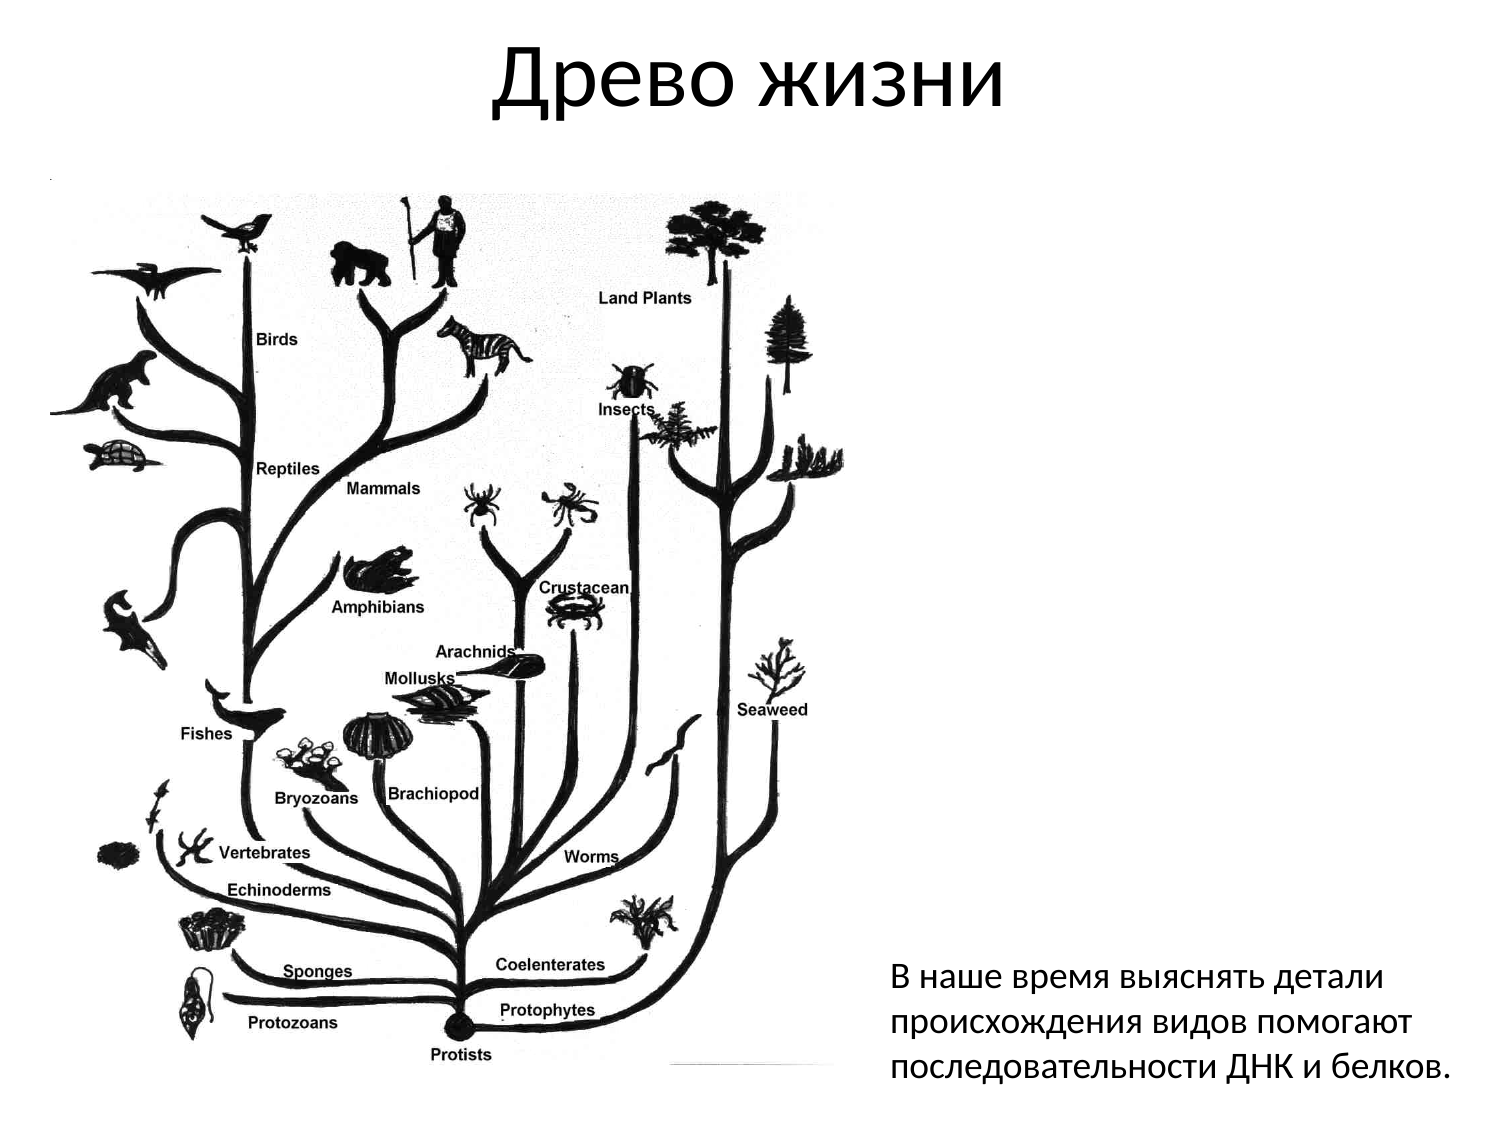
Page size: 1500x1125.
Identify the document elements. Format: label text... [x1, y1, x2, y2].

text_box В наше время выяснять детали происхождения видов помогают последовательности ДНК и белков. [874, 936, 1475, 1094]
title Древо жизни [75, 0, 1425, 188]
picture [50, 154, 859, 1125]
